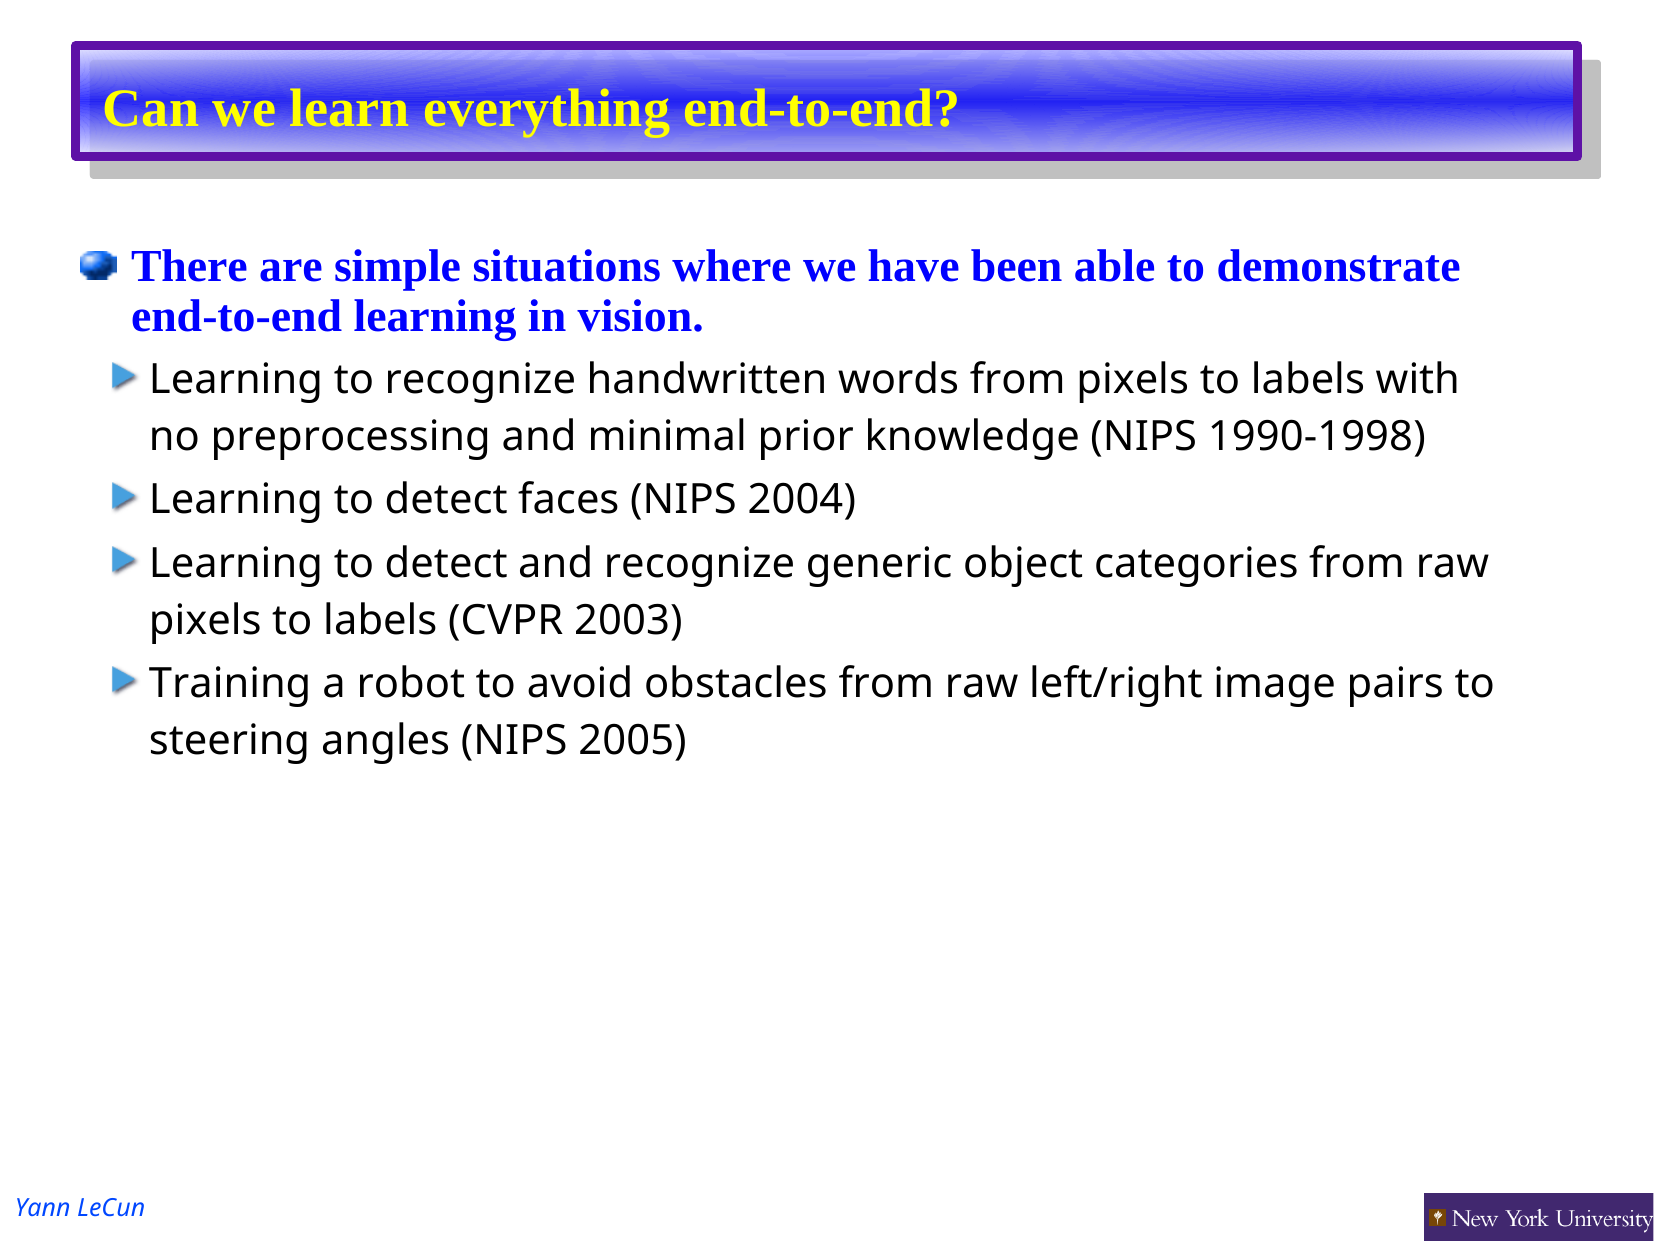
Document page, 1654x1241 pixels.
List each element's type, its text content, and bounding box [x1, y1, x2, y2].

list There are simple situations where we have been able to demonstrate end-to-end learning in vision. Learning to recognize handwritten words from pixels to labels with no preprocessing and minimal prior knowledge (NIPS 1990-1998) Learning to detect faces (NIPS 2004) Learning to detect and recognize generic object categories from raw pixels to labels (CVPR 2003) Training a robot to avoid obstacles from raw left/right image pairs to steering angles (NIPS 2005) [80, 240, 1517, 994]
title Can we learn everything end-to-end? [75, 45, 1578, 157]
picture [1424, 1193, 1654, 1241]
